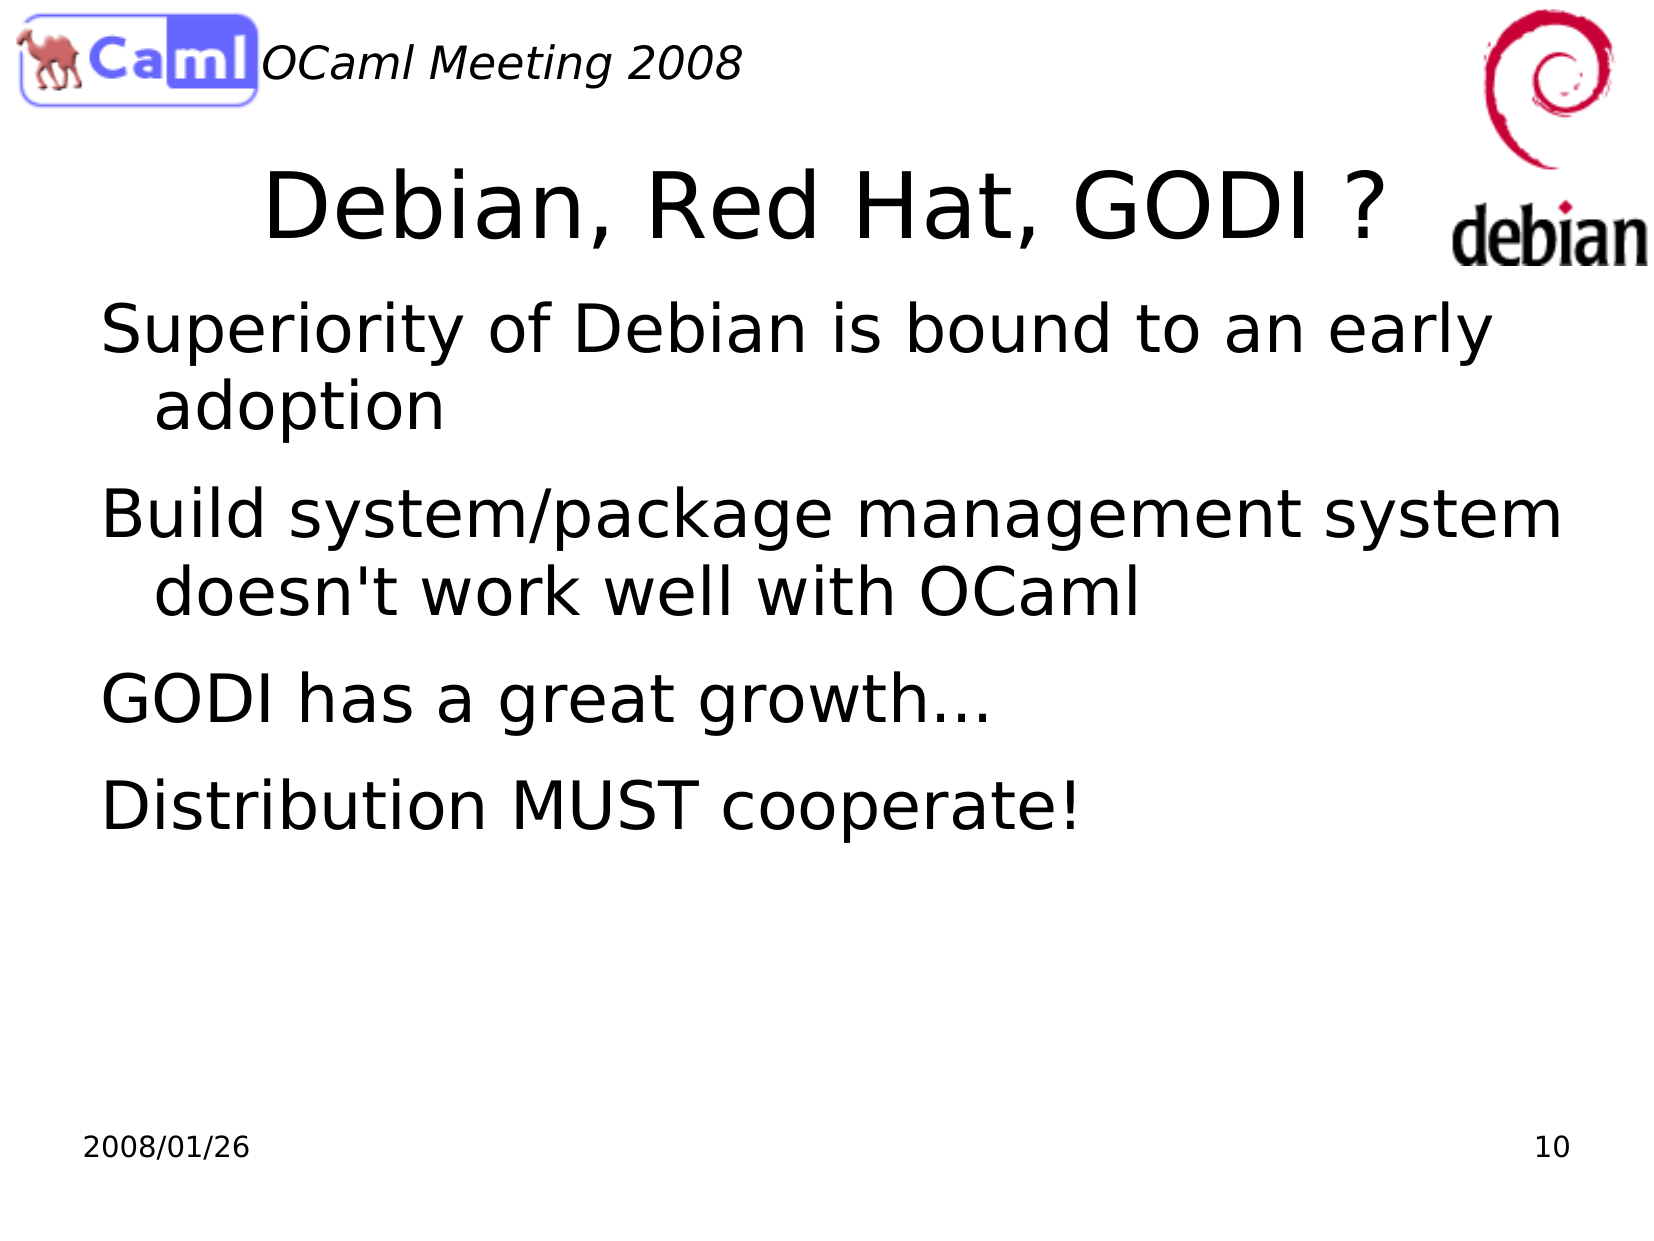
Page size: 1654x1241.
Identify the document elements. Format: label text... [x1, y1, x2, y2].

picture [13, 3, 266, 119]
title Debian, Red Hat, GODI ? [82, 118, 1571, 290]
list Superiority of Debian is bound to an early adoption Build system/package management system doesn't work well with OCaml GODI has a great growth... Distribution MUST cooperate! [82, 290, 1571, 1109]
picture [1445, 9, 1654, 266]
